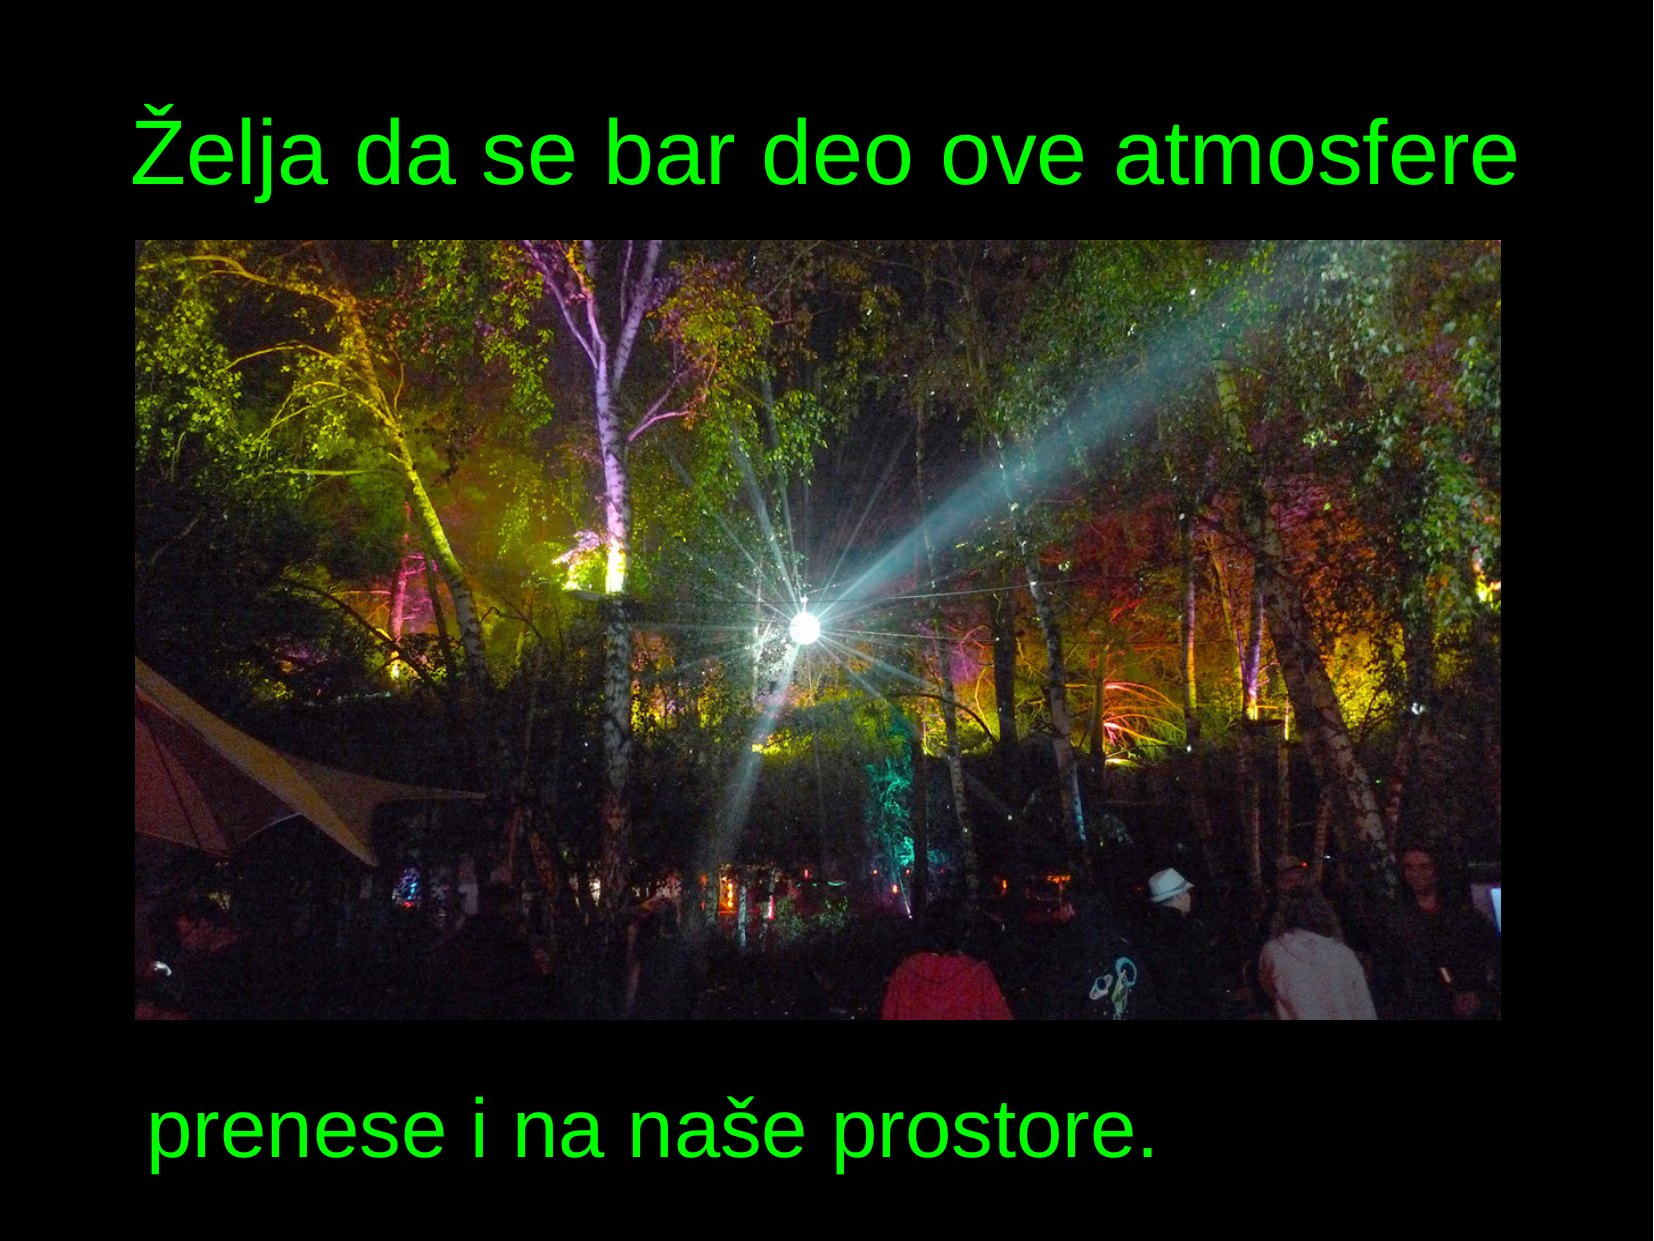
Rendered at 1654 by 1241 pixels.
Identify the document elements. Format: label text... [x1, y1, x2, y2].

table_header prenese i na naše prostore. [133, 1075, 1500, 1200]
picture [135, 240, 1501, 1021]
title Želja da se bar deo ove atmosfere [82, 49, 1571, 257]
